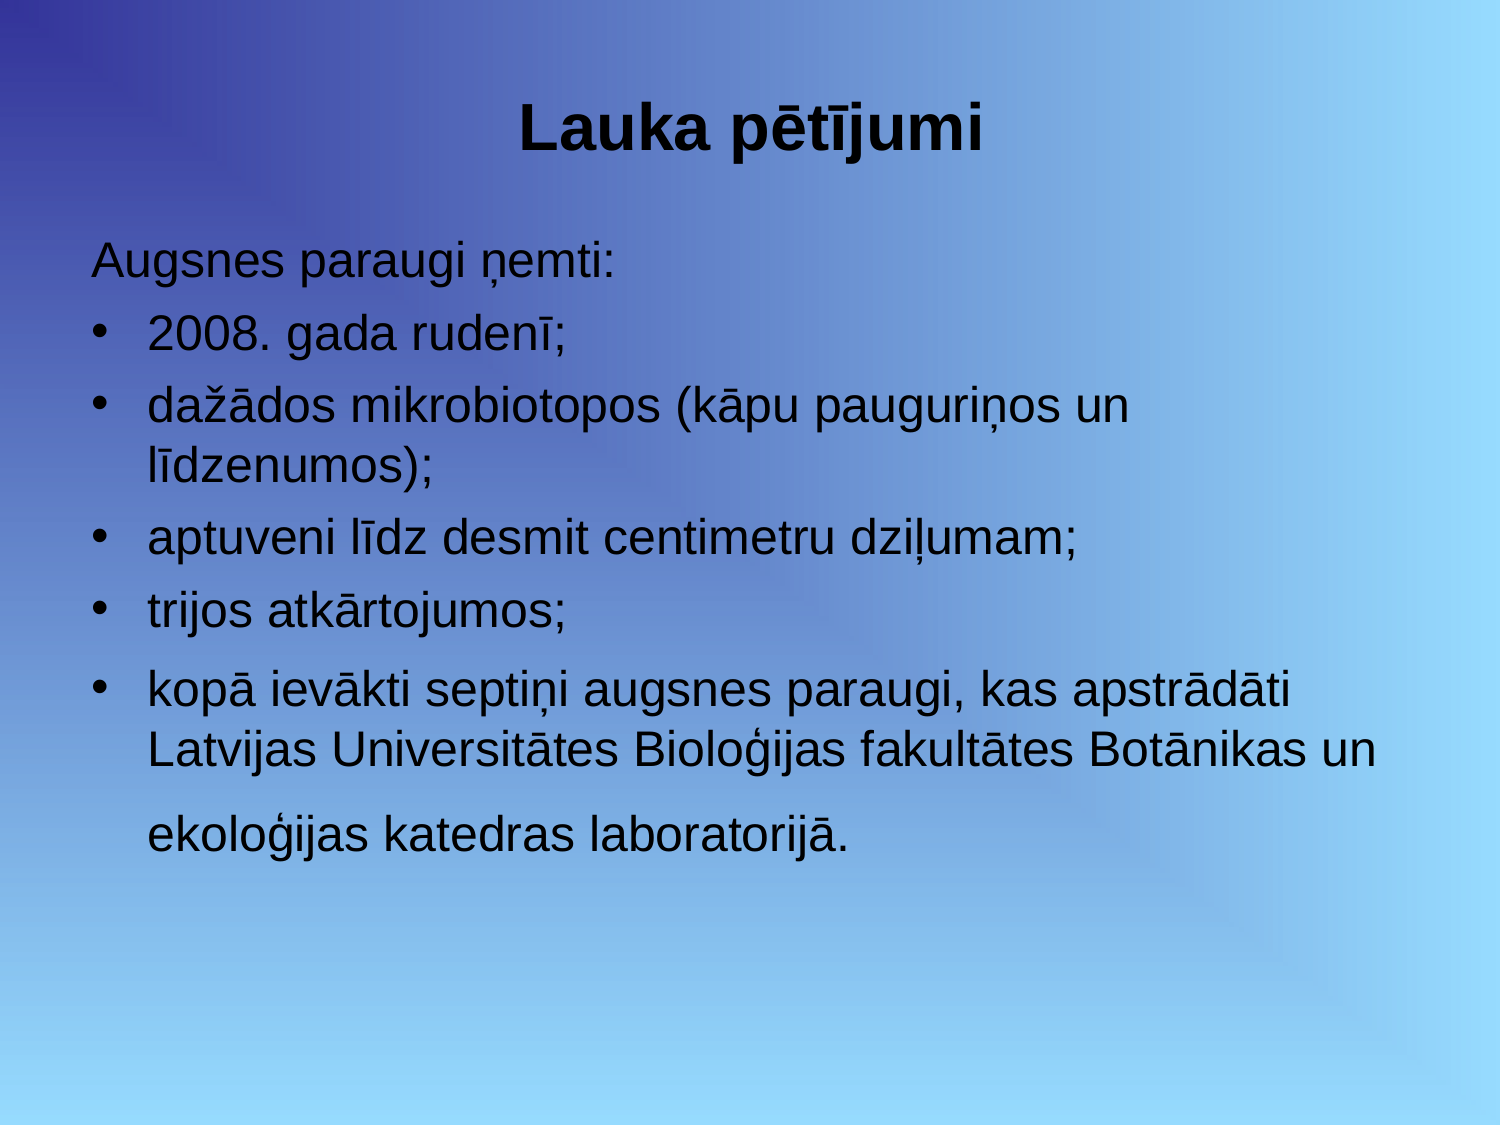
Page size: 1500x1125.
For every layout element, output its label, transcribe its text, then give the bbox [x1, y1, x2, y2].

title Lauka pētījumi [76, 42, 1427, 206]
list Augsnes paraugi ņemti: 2008. gada rudenī; dažādos mikrobiotopos (kāpu pauguriņos un līdzenumos); aptuveni līdz desmit centimetru dziļumam; trijos atkārtojumos; kopā ievākti septiņi augsnes paraugi, kas apstrādāti Latvijas Universitātes Bioloģijas fakultātes Botānikas un ekoloģijas katedras laboratorijā. [76, 219, 1427, 1099]
picture [0, 0, 1500, 1125]
